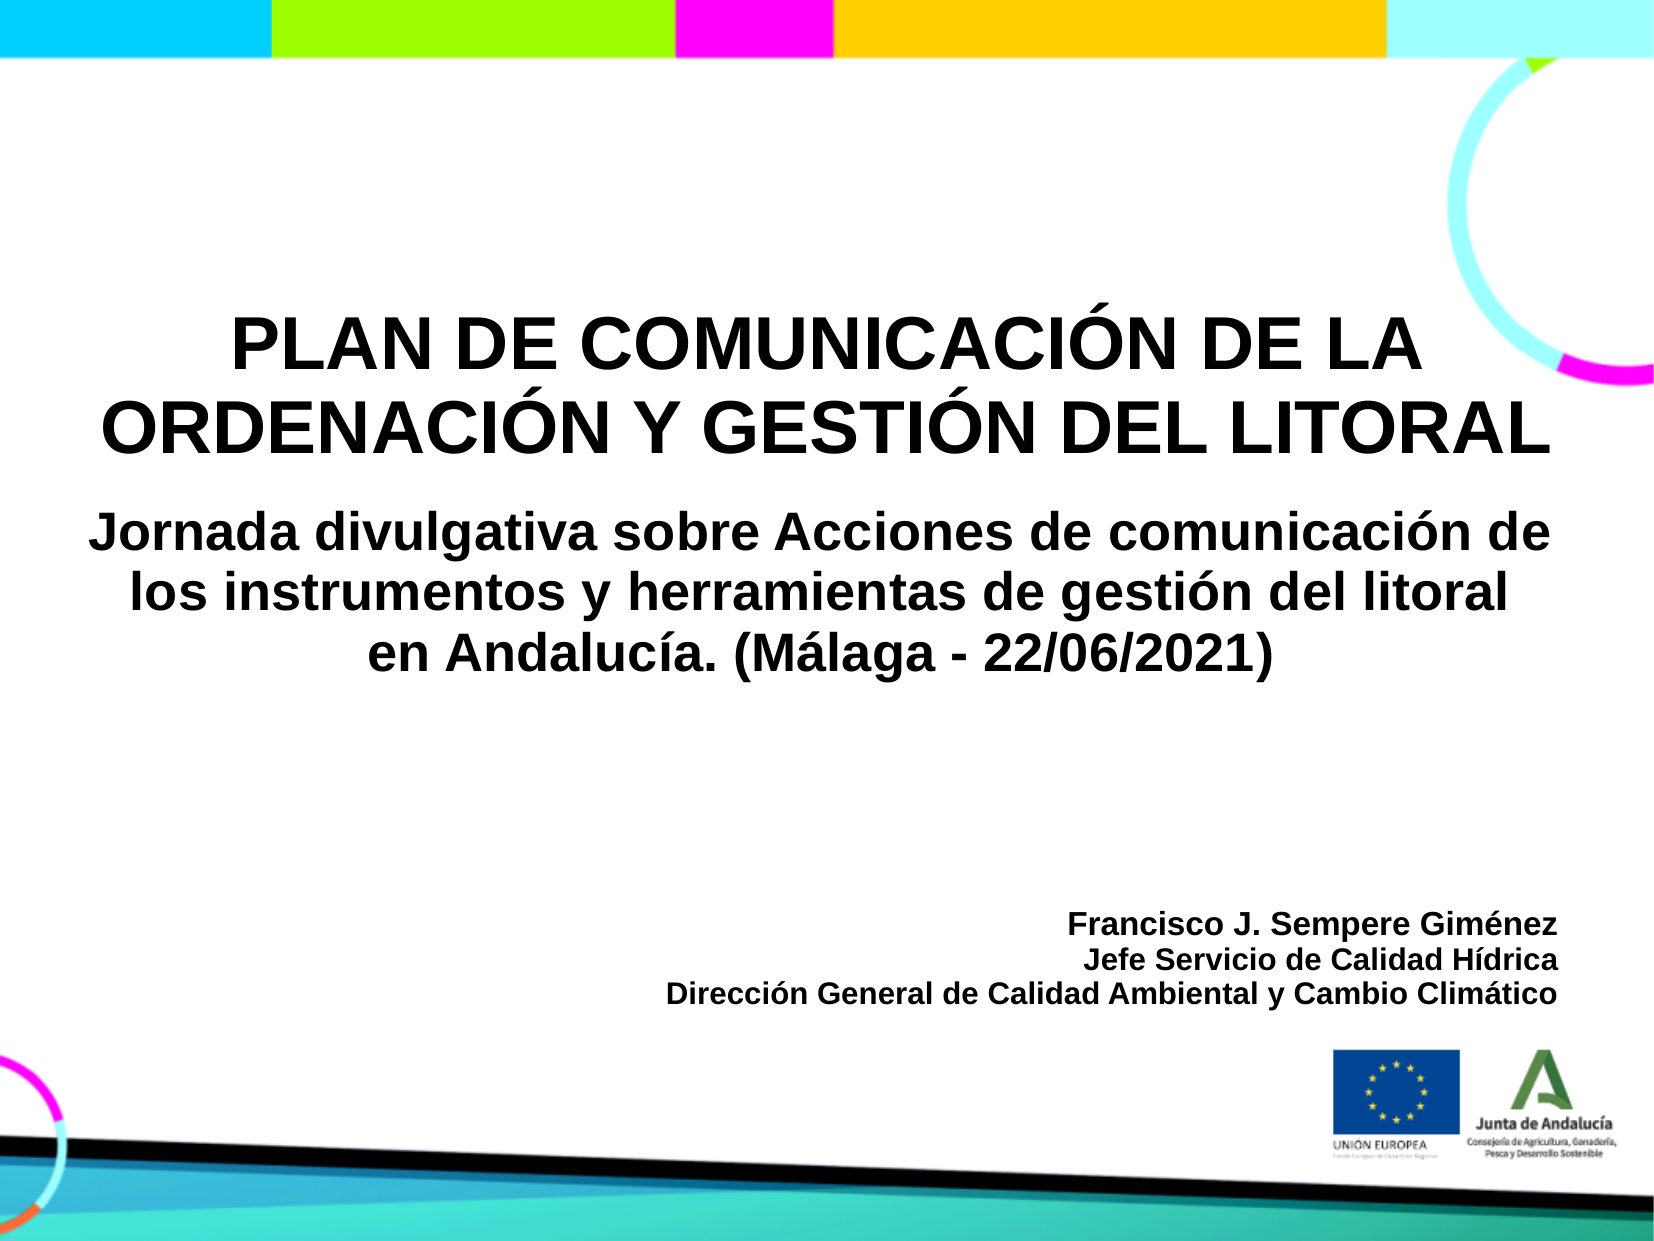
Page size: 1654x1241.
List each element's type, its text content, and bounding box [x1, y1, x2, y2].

subtitle PLAN DE COMUNICACIÓN DE LA ORDENACIÓN Y GESTIÓN DEL LITORAL [82, 301, 1571, 554]
text_box Francisco J. Sempere Giménez Jefe Servicio de Calidad Hídrica Dirección General de Calidad Ambiental y Cambio Climático [82, 885, 1560, 1031]
text_box Jornada divulgativa sobre Acciones de comunicación de los instrumentos y herramientas de gestión del litoral en Andalucía. (Málaga - 22/06/2021) [76, 501, 1565, 683]
